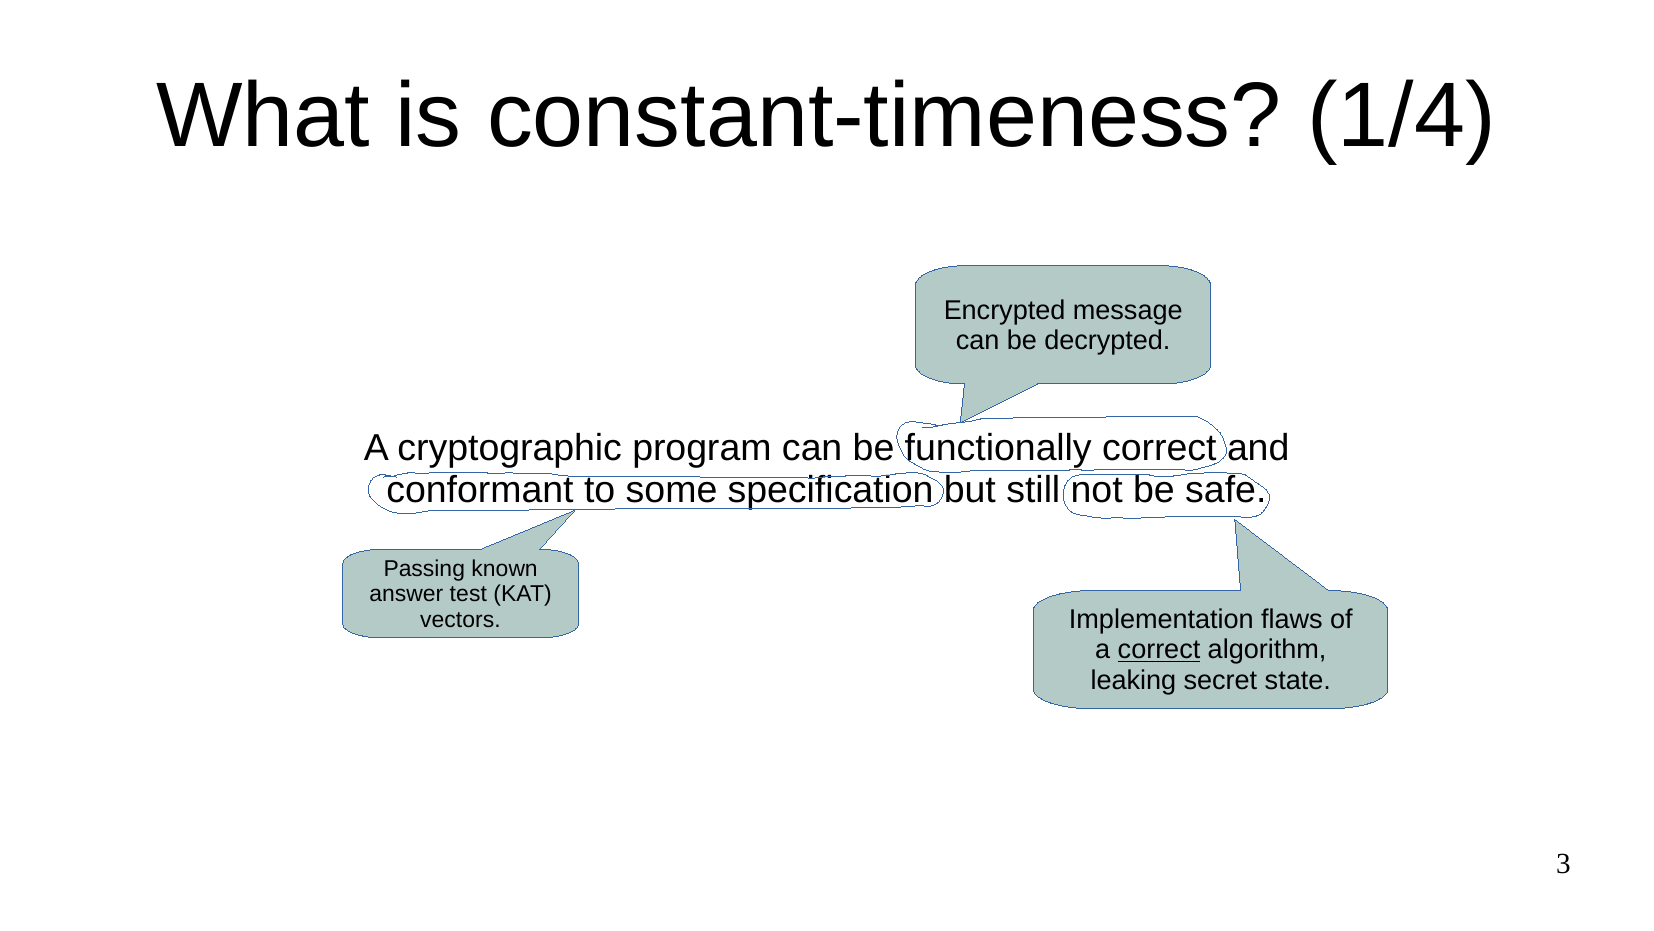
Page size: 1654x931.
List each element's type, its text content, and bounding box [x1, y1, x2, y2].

text_box A cryptographic program can be functionally correct and conformant to some specification but still not be safe. [295, 419, 1359, 519]
text_box Passing known answer test (KAT) vectors. [342, 510, 579, 638]
title What is constant-timeness? (1/4) [82, 37, 1571, 193]
text_box Implementation flaws of a correct algorithm, leaking secret state. [1033, 519, 1388, 709]
text_box Encrypted message can be decrypted. [915, 265, 1211, 423]
